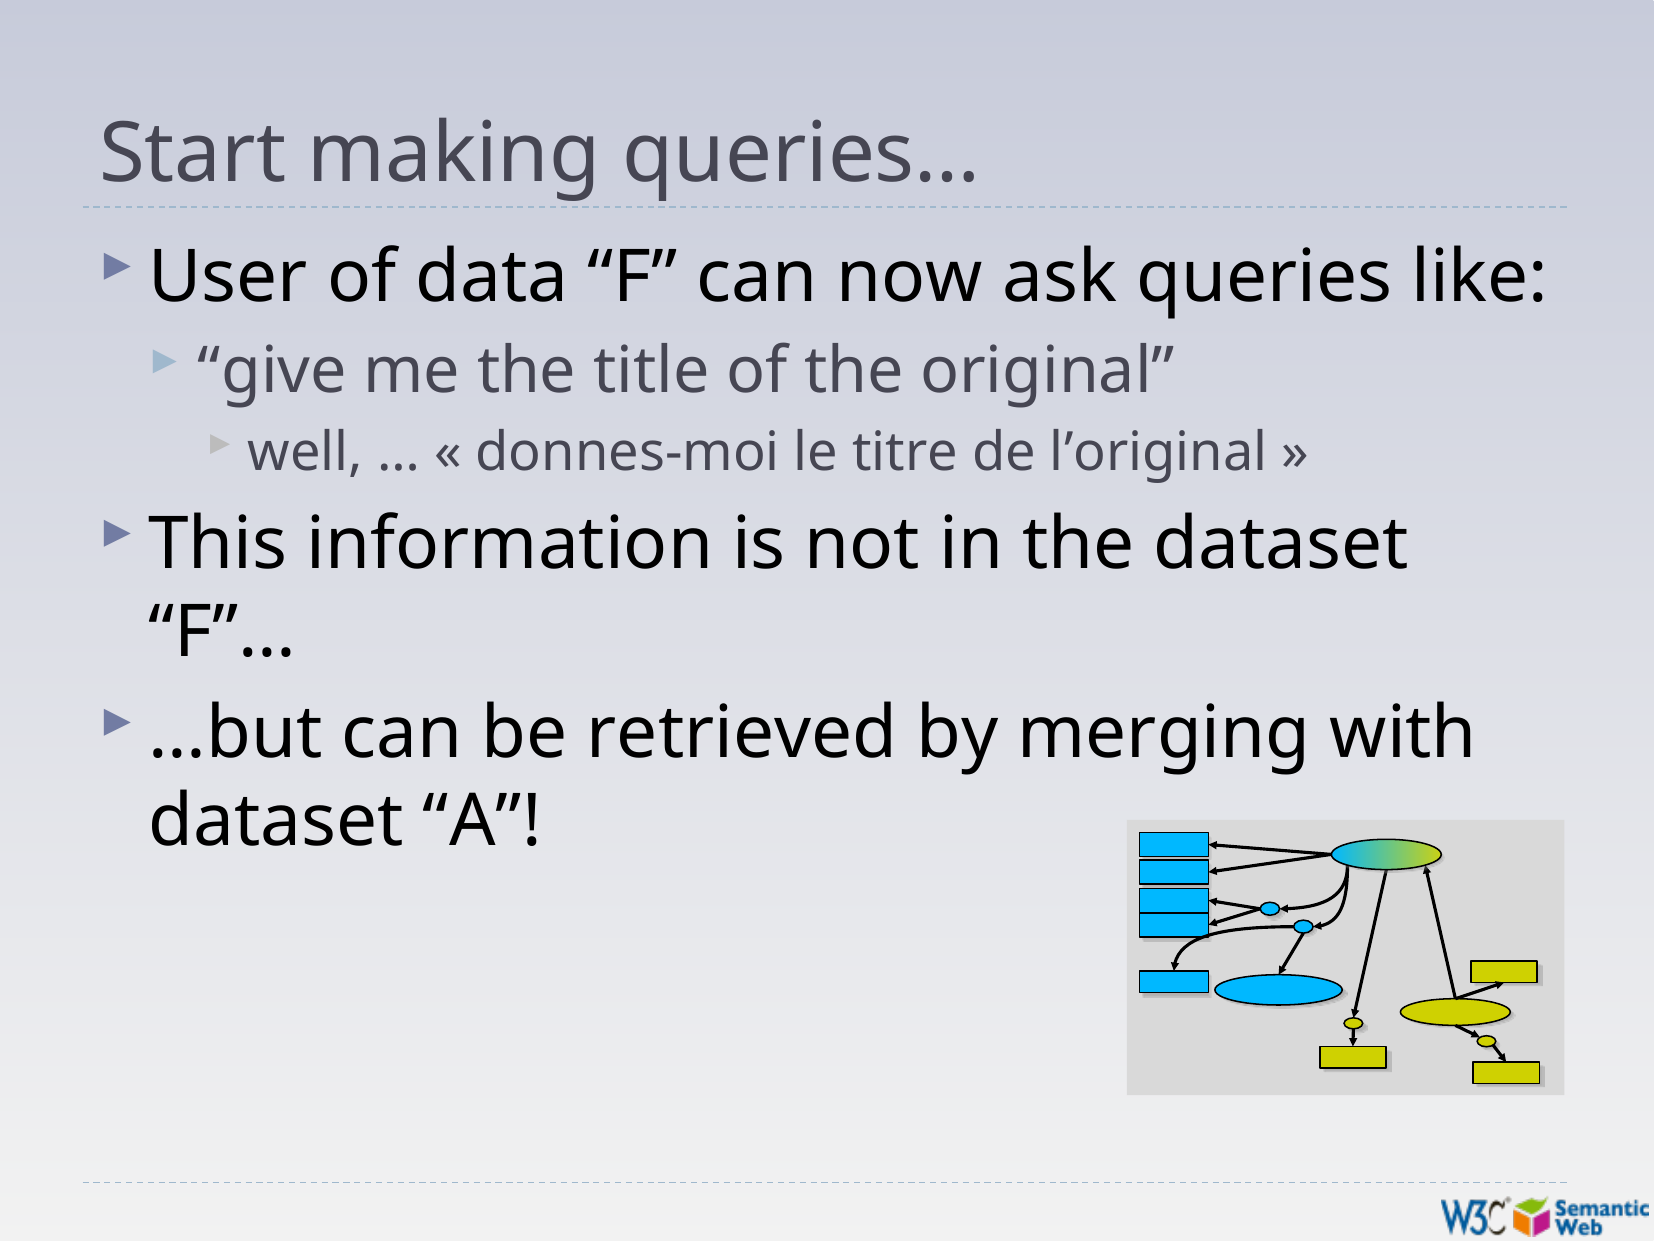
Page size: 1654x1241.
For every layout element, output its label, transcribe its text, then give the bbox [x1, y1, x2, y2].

text_box [1126, 819, 1565, 1096]
title Start making queries… [82, 27, 1572, 207]
picture [1441, 1195, 1649, 1237]
list User of data “F” can now ask queries like: “give me the title of the original” well, … « donnes-moi le titre de l’original » This information is not in the dataset “F”… …but can be retrieved by merging with dataset “A”! [82, 220, 1572, 1114]
